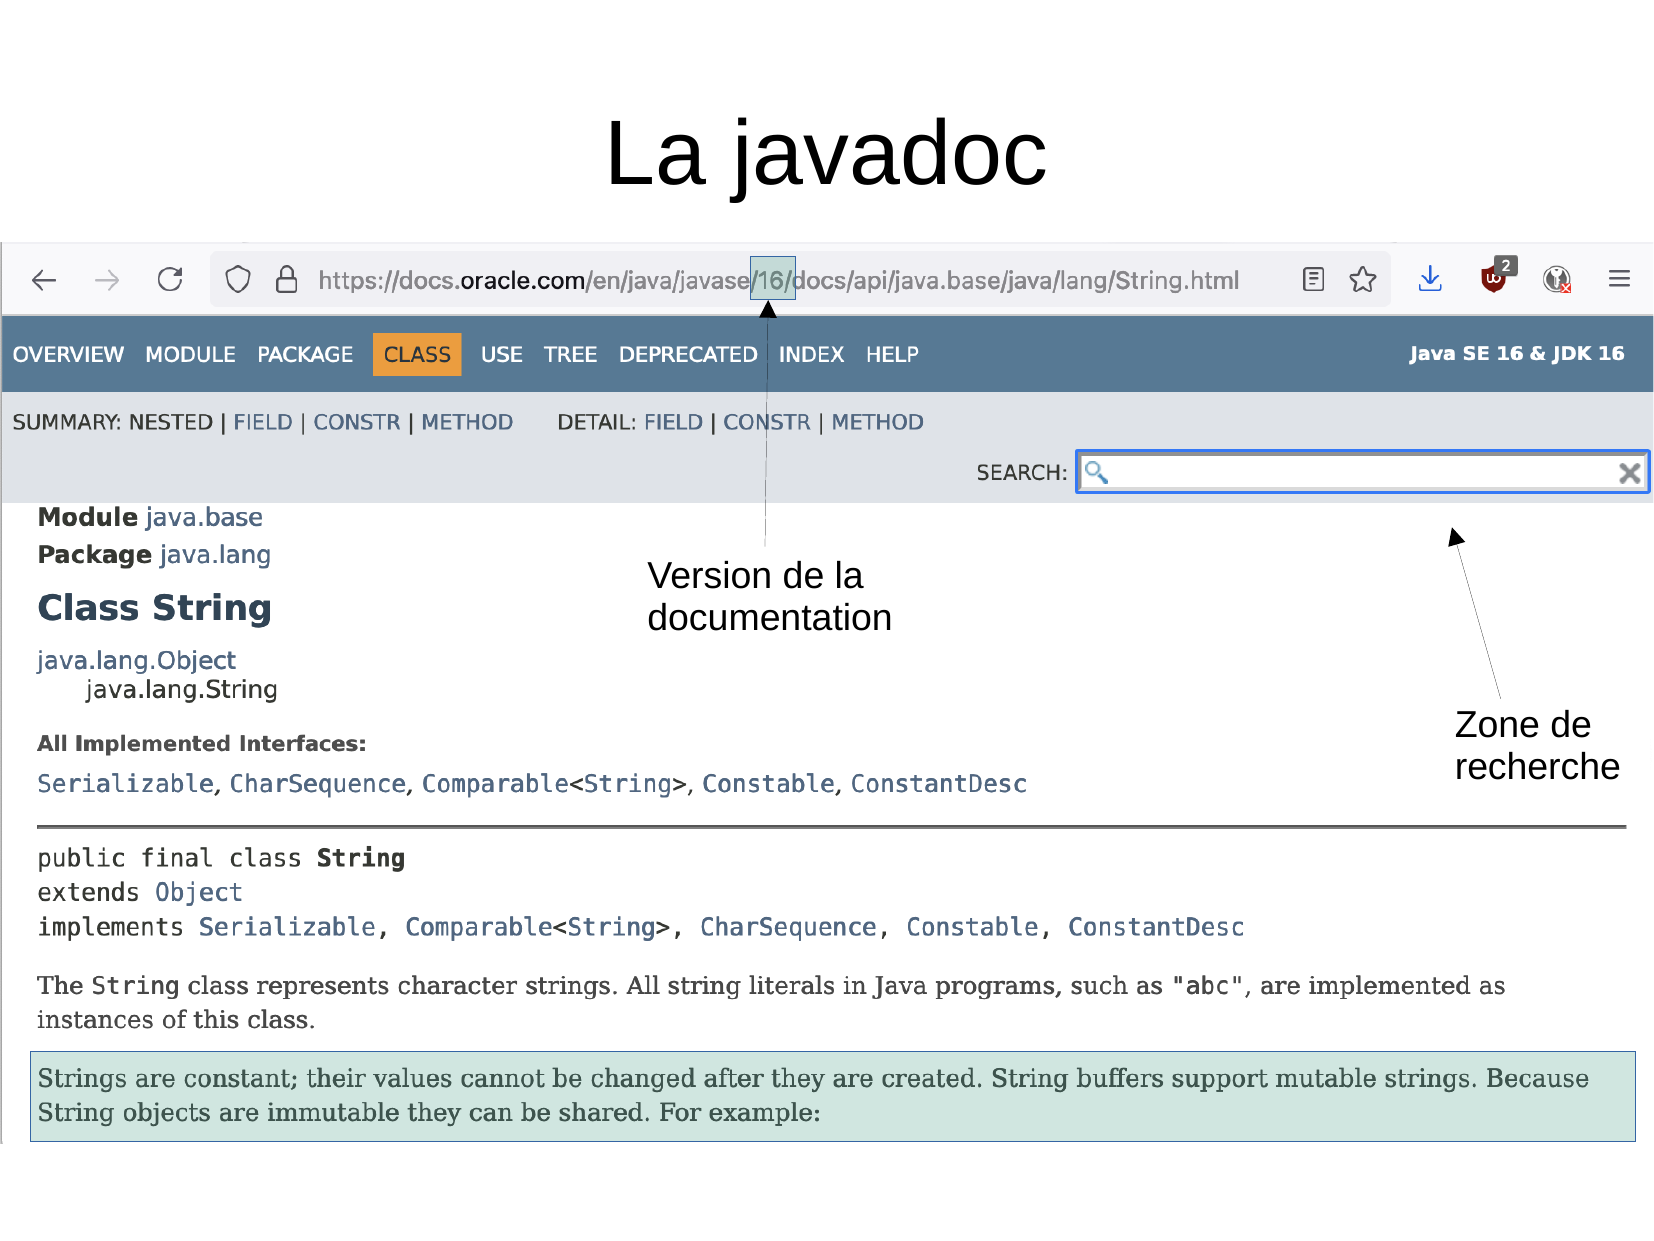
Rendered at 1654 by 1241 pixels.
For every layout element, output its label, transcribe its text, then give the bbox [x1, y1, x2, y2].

text_box [30, 1051, 1636, 1142]
text_box Version de la documentation [632, 546, 933, 646]
picture [0, 242, 1654, 1144]
text_box Zone de recherche [1440, 696, 1651, 796]
title La javadoc [82, 49, 1571, 242]
text_box [750, 256, 796, 300]
